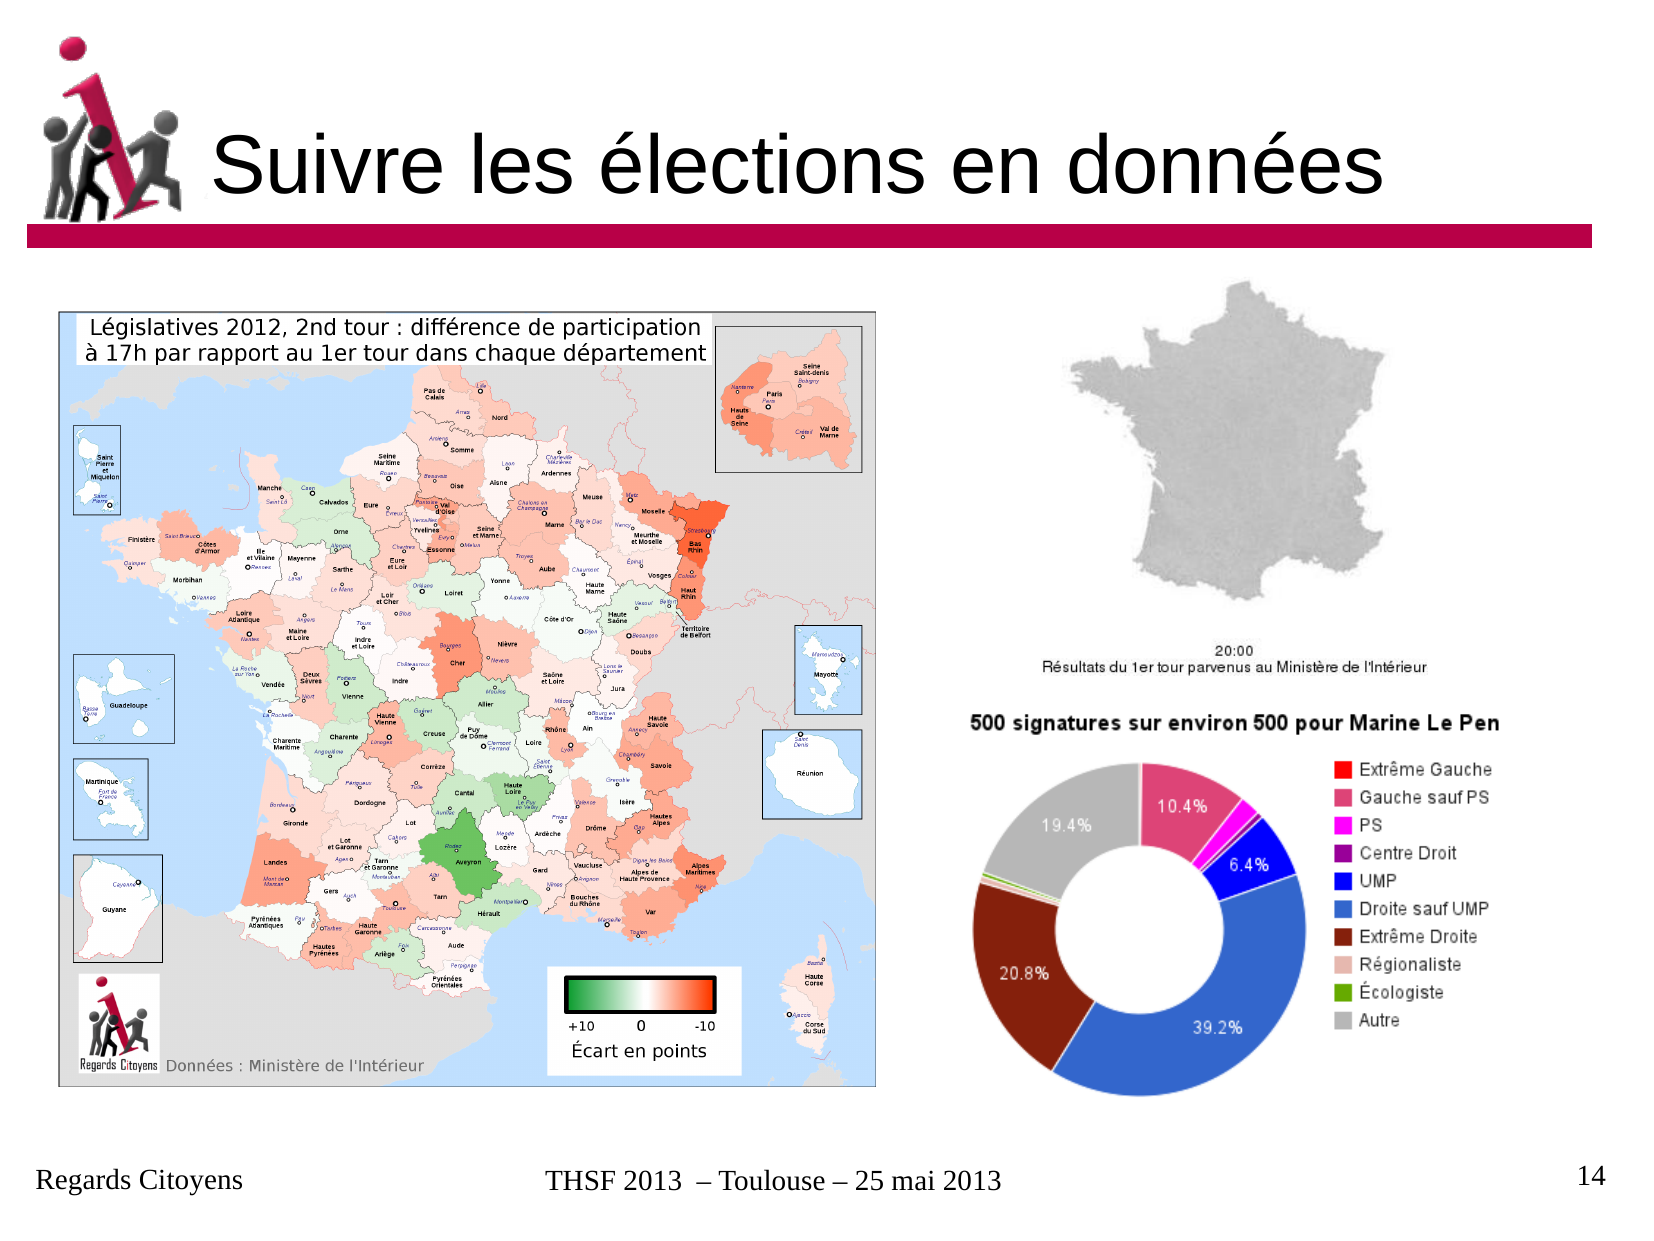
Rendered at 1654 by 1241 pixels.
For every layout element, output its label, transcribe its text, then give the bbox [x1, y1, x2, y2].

picture [58, 311, 876, 1087]
picture [1041, 267, 1428, 676]
picture [27, 31, 208, 224]
title Suivre les élections en données [210, 60, 1599, 268]
picture [933, 691, 1534, 1123]
